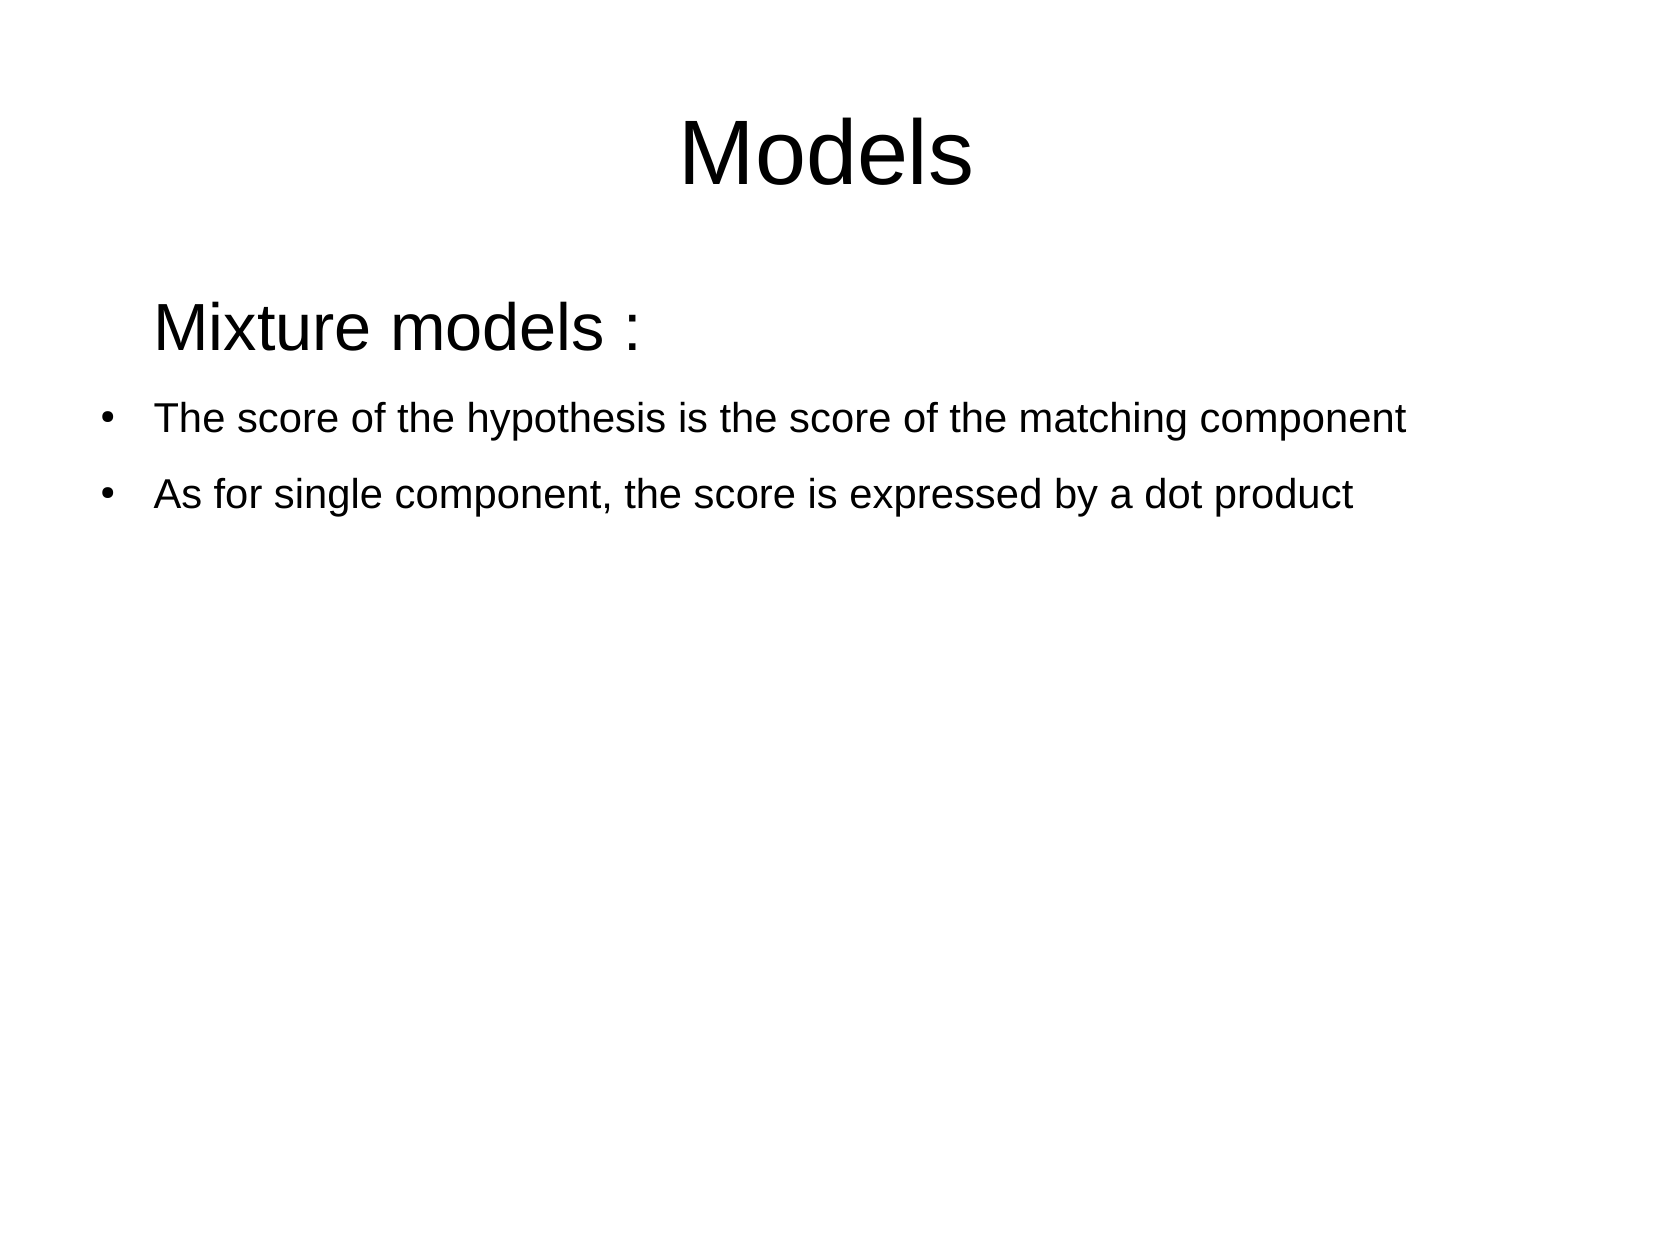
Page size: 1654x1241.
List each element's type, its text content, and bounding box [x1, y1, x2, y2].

list Mixture models : The score of the hypothesis is the score of the matching component As for single component, the score is expressed by a dot product [82, 290, 1571, 1109]
title Models [82, 49, 1571, 257]
